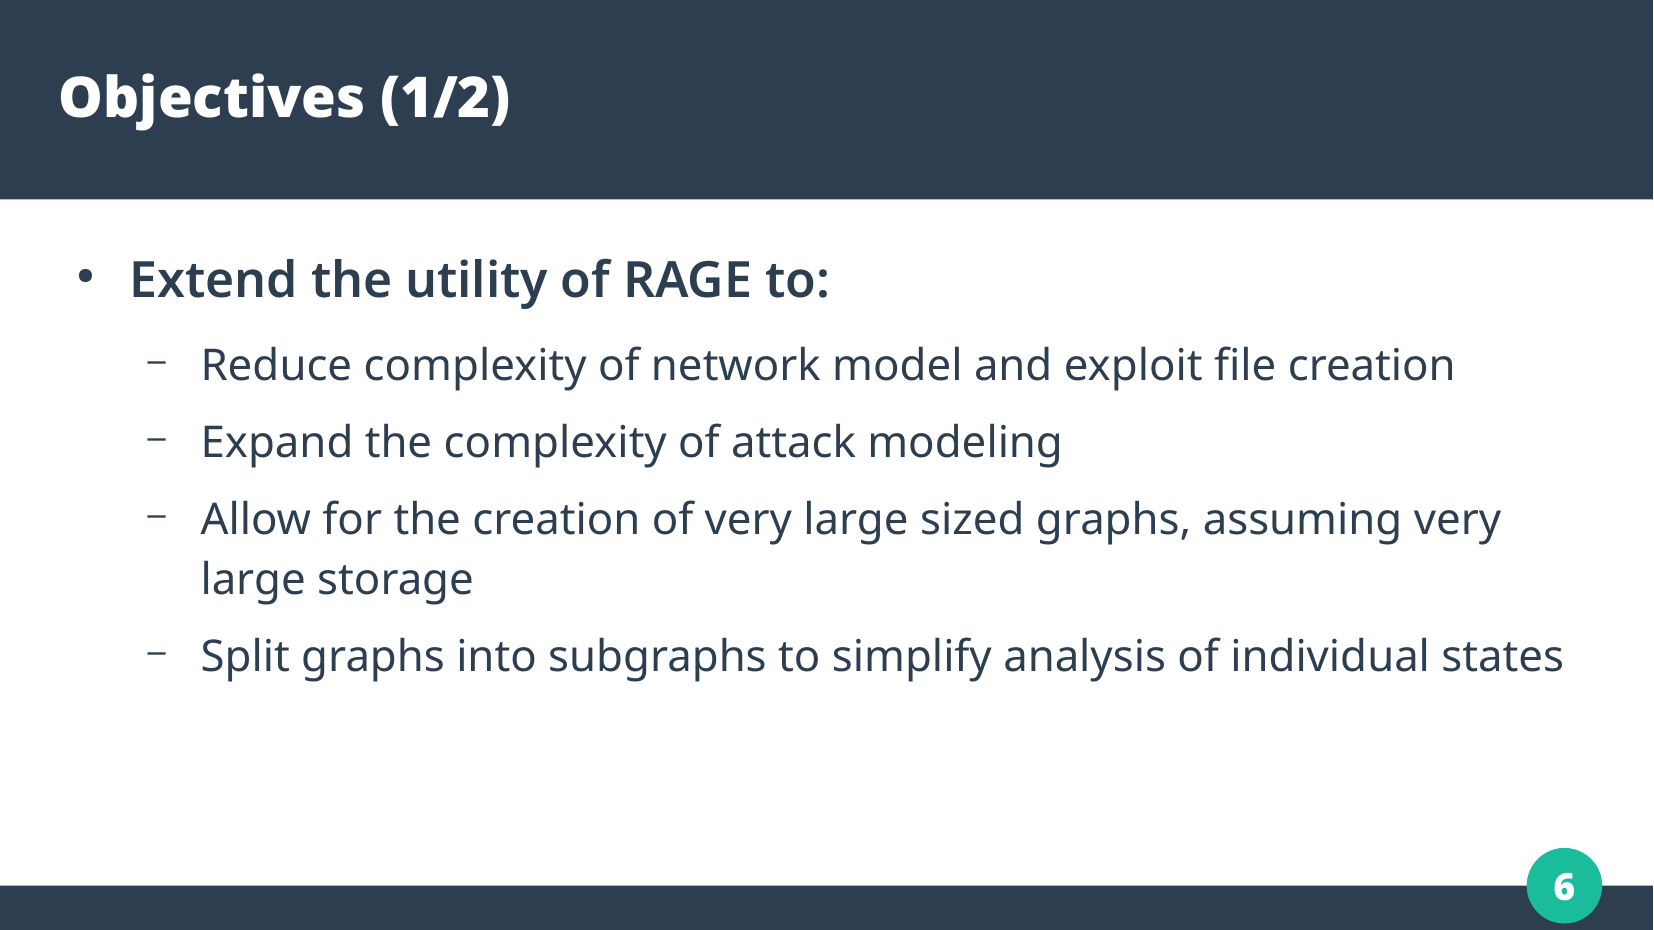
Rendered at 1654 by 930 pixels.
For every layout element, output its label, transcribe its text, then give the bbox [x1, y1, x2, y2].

list Extend the utility of RAGE to: Reduce complexity of network model and exploit file creation Expand the complexity of attack modeling Allow for the creation of very large sized graphs, assuming very large storage Split graphs into subgraphs to simplify analysis of individual states [58, 243, 1594, 864]
title Objectives (1/2) [58, 36, 1594, 156]
